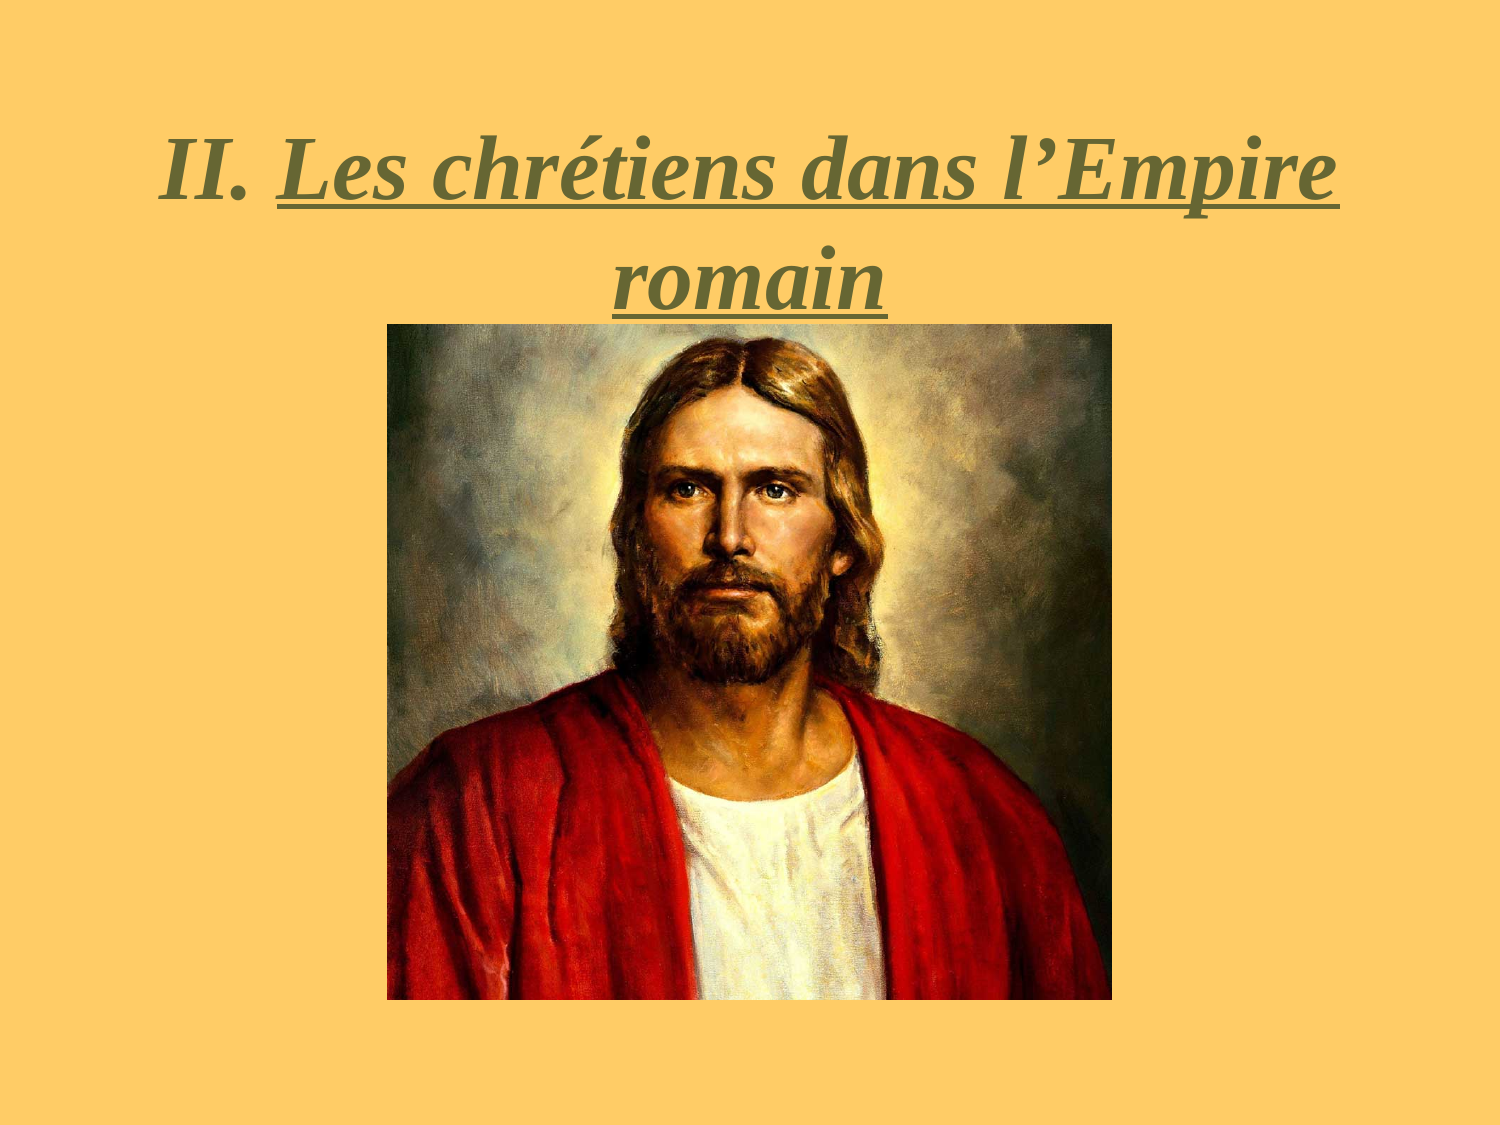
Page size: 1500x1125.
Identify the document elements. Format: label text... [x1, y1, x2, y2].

text_box II. Les chrétiens dans l’Empire romain [112, 99, 1388, 288]
picture [387, 324, 1112, 1000]
